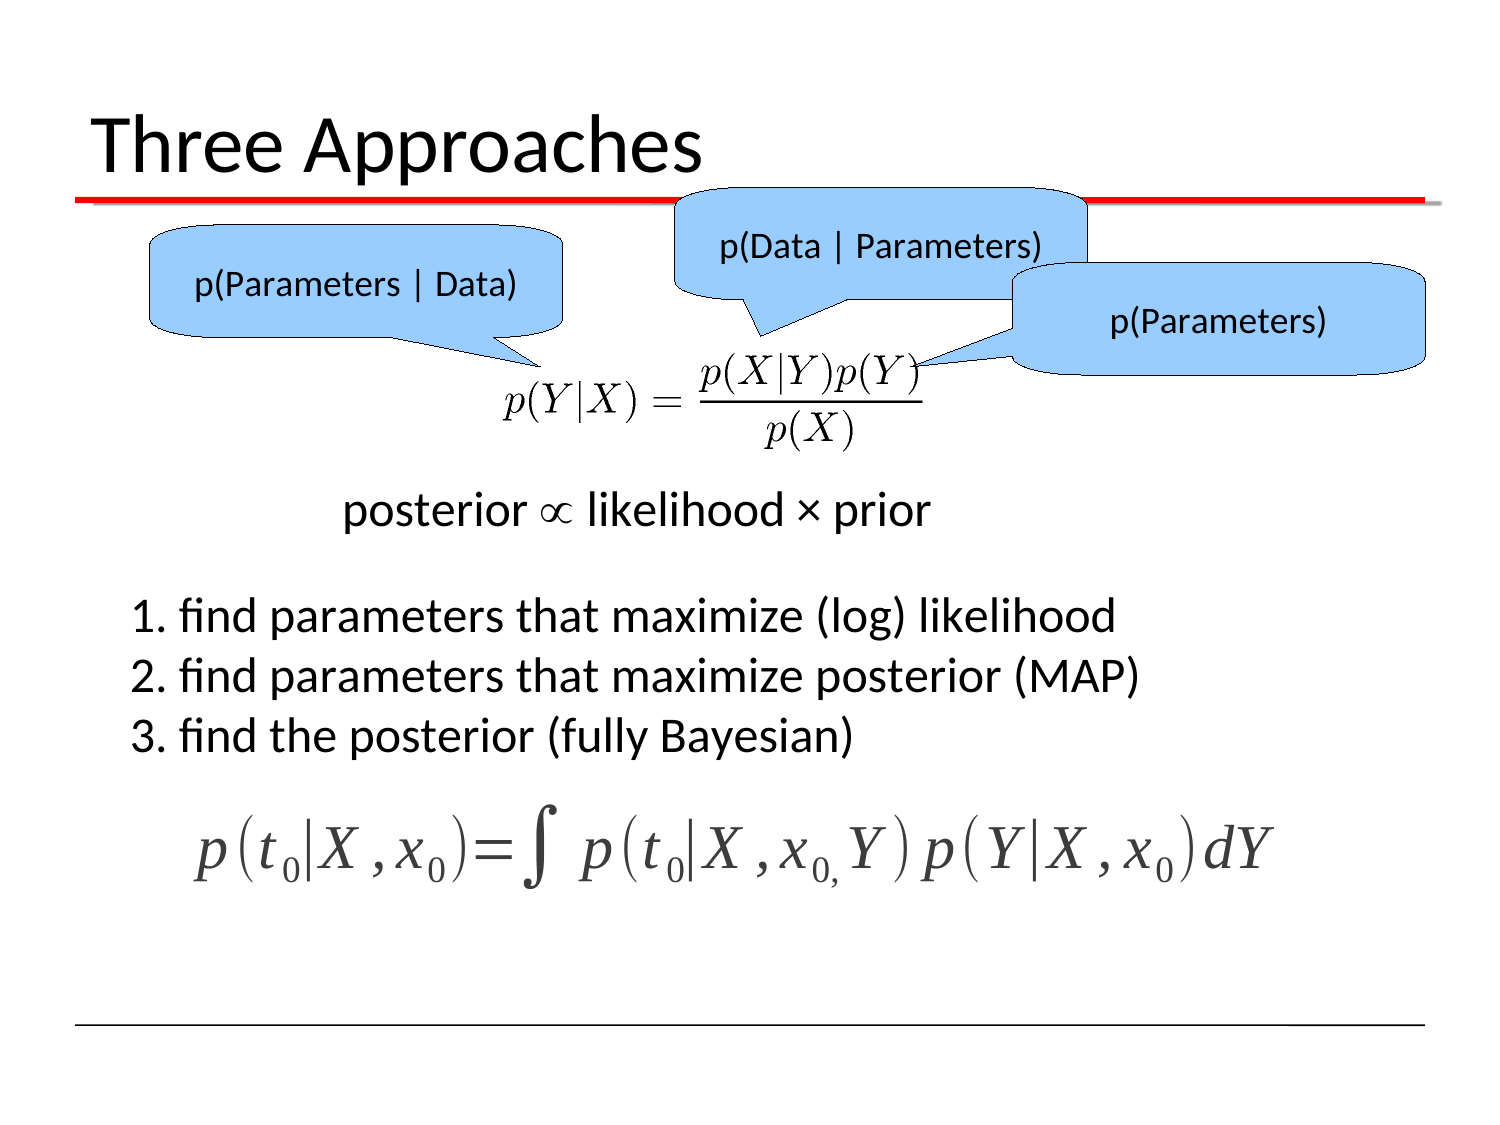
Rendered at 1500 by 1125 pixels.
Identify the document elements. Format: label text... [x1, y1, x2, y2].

text_box p(Parameters | Data) [149, 224, 563, 367]
text_box 1. find parameters that maximize (log) likelihood 2. find parameters that maximize posterior (MAP) 3. find the posterior (fully Bayesian) [115, 575, 1390, 770]
text_box [500, 350, 925, 454]
text_box p(Data | Parameters) [674, 187, 1088, 337]
chart [185, 800, 1276, 895]
title Three Approaches [75, 45, 1426, 233]
text_box p(Parameters) [910, 262, 1426, 376]
text_box posterior  likelihood × prior [327, 468, 1195, 545]
